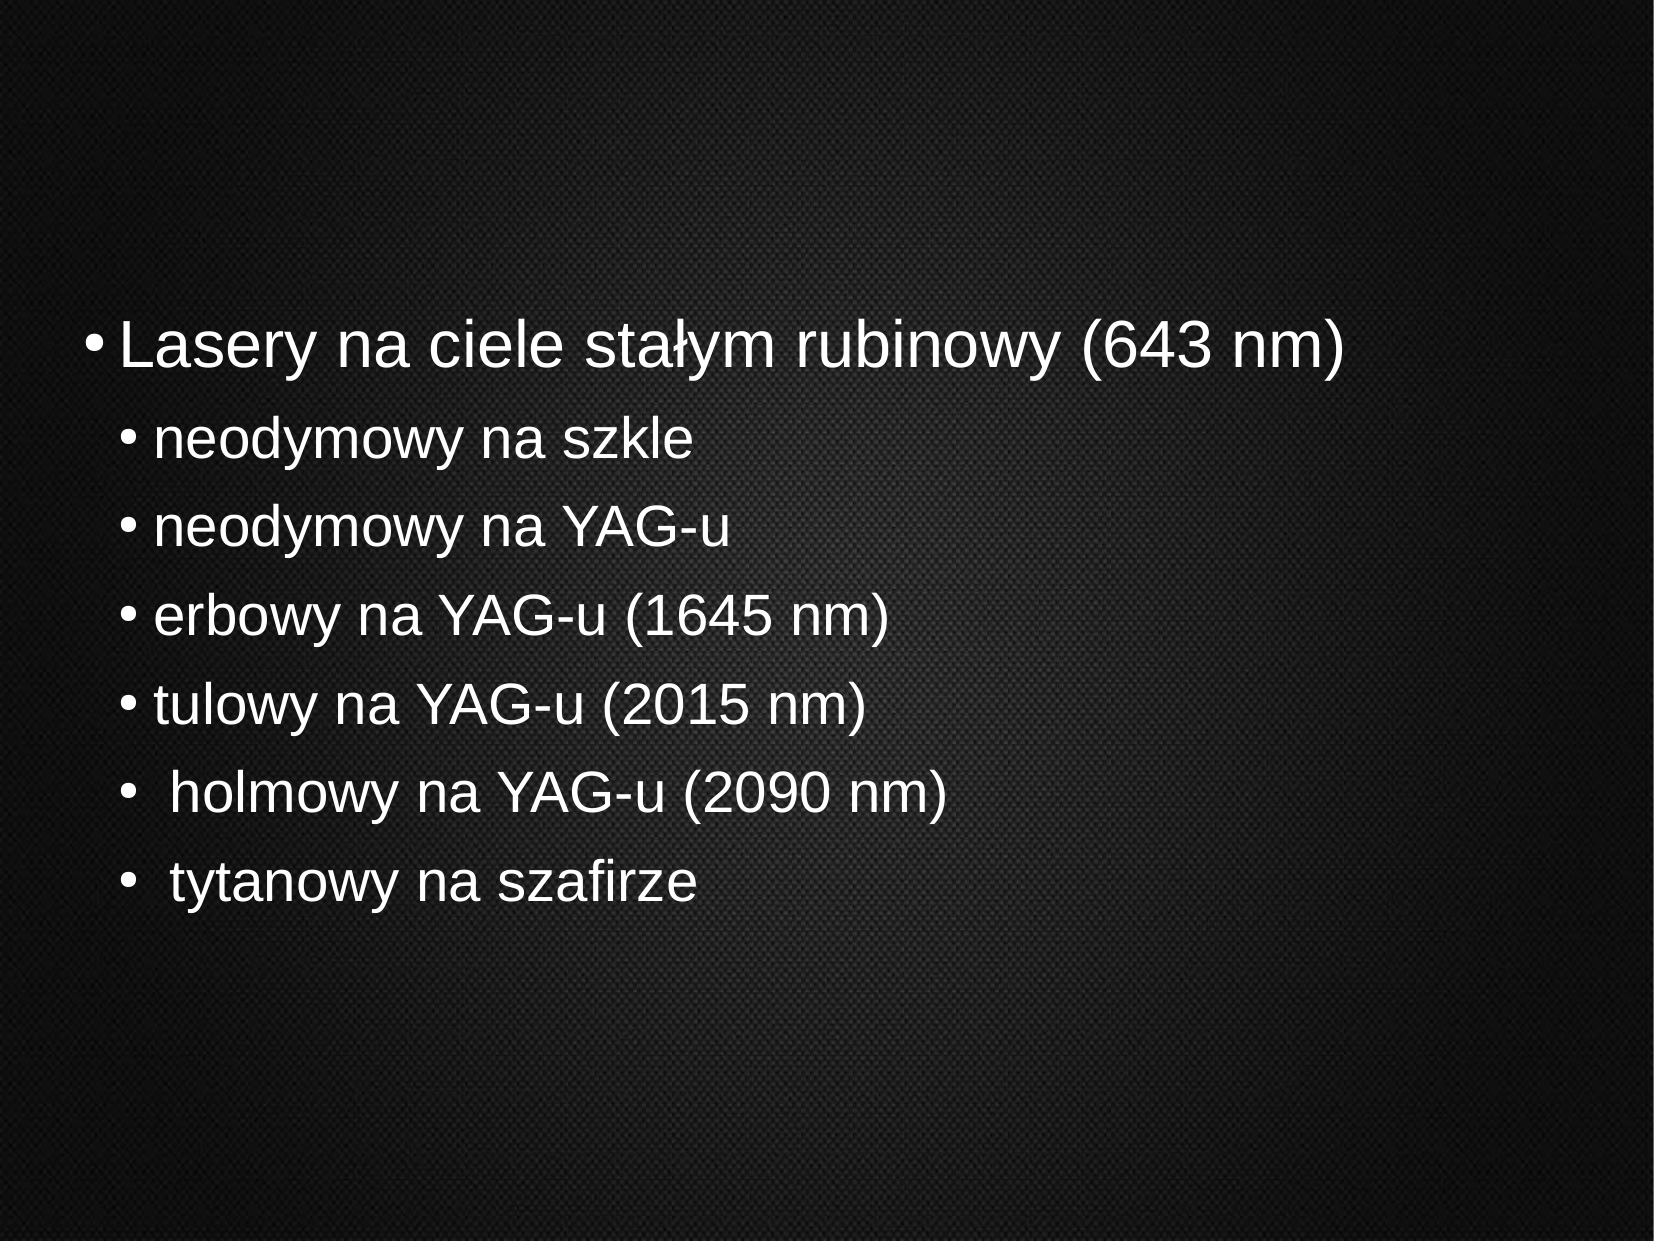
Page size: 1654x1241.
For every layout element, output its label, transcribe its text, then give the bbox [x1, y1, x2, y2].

picture [0, 0, 1654, 1241]
list Lasery na ciele stałym rubinowy (643 nm) neodymowy na szkle neodymowy na YAG-u erbowy na YAG-u (1645 nm) tulowy na YAG-u (2015 nm) holmowy na YAG-u (2090 nm) tytanowy na szafirze [82, 307, 1571, 1217]
